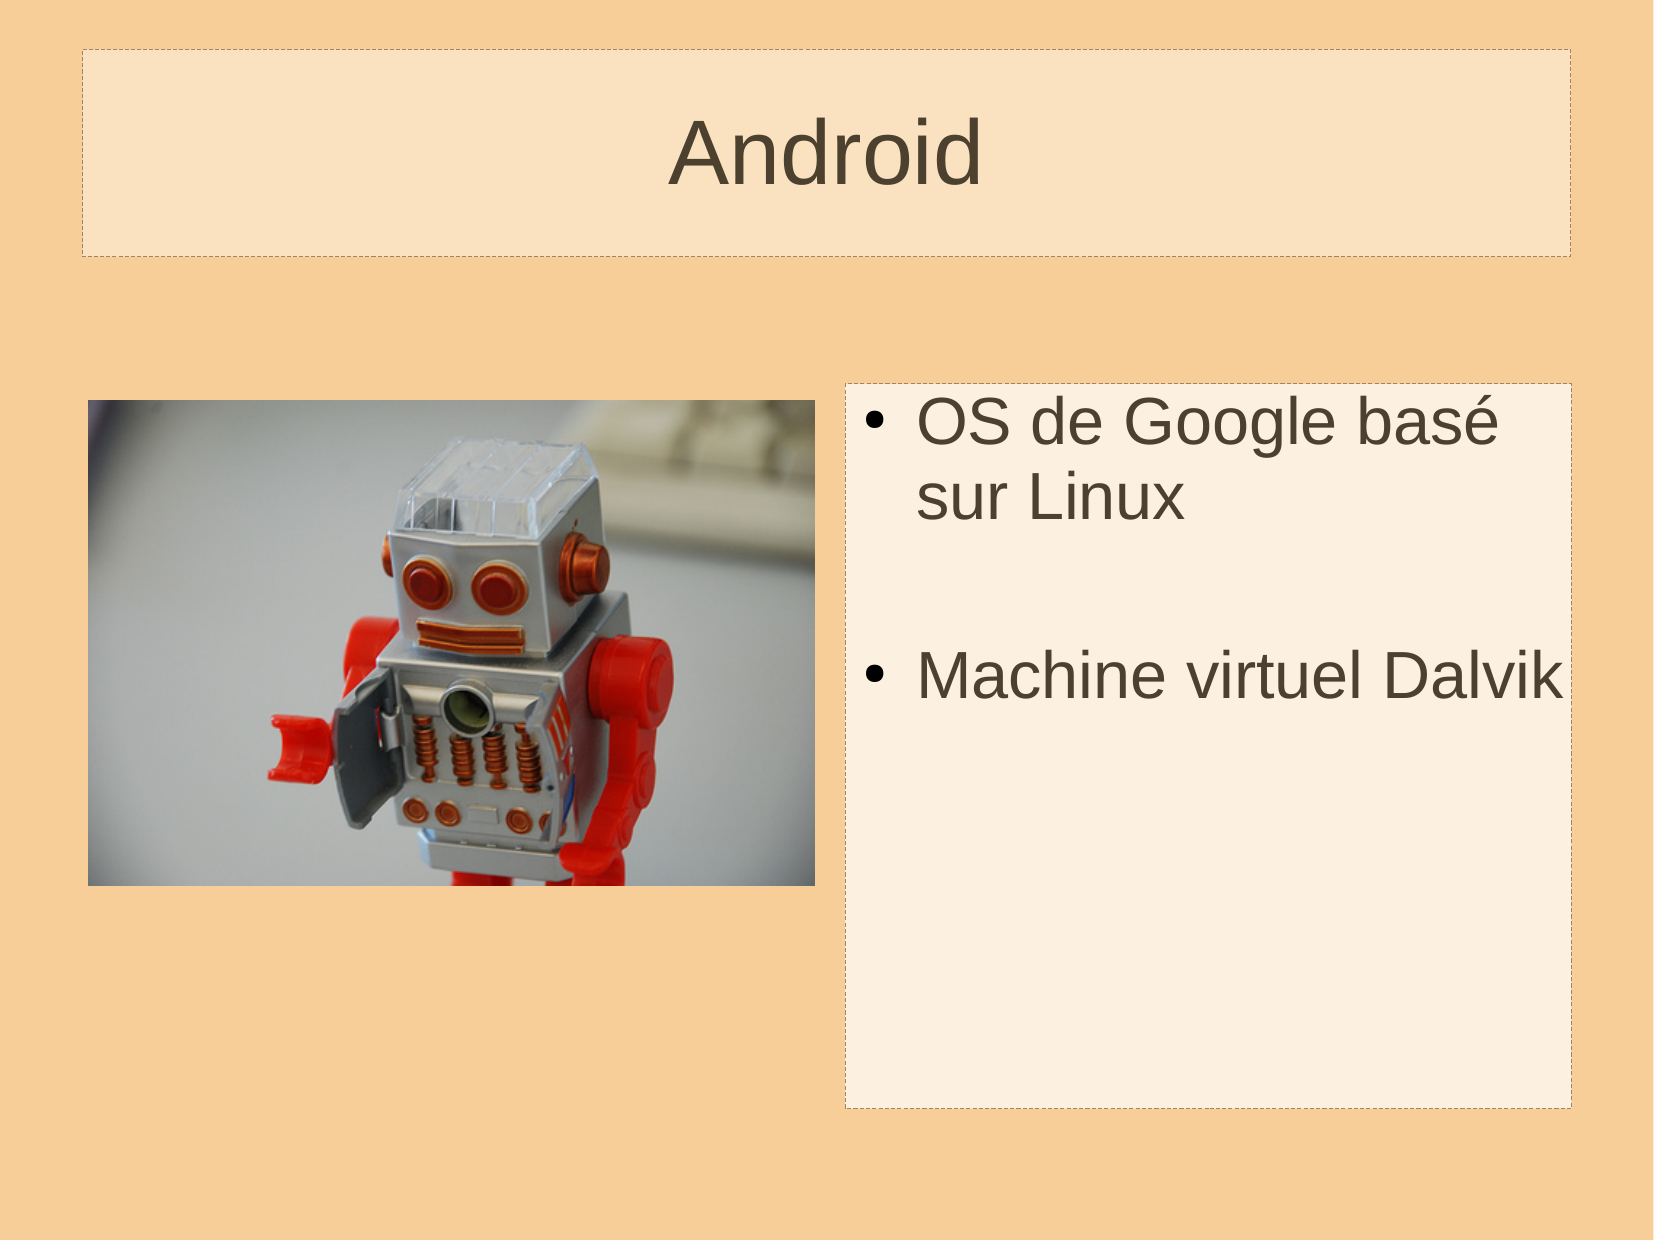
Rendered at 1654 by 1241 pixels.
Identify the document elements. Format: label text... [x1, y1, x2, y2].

list OS de Google basé sur Linux Machine virtuel Dalvik [845, 383, 1572, 1109]
title Android [82, 49, 1571, 257]
picture [88, 400, 815, 886]
